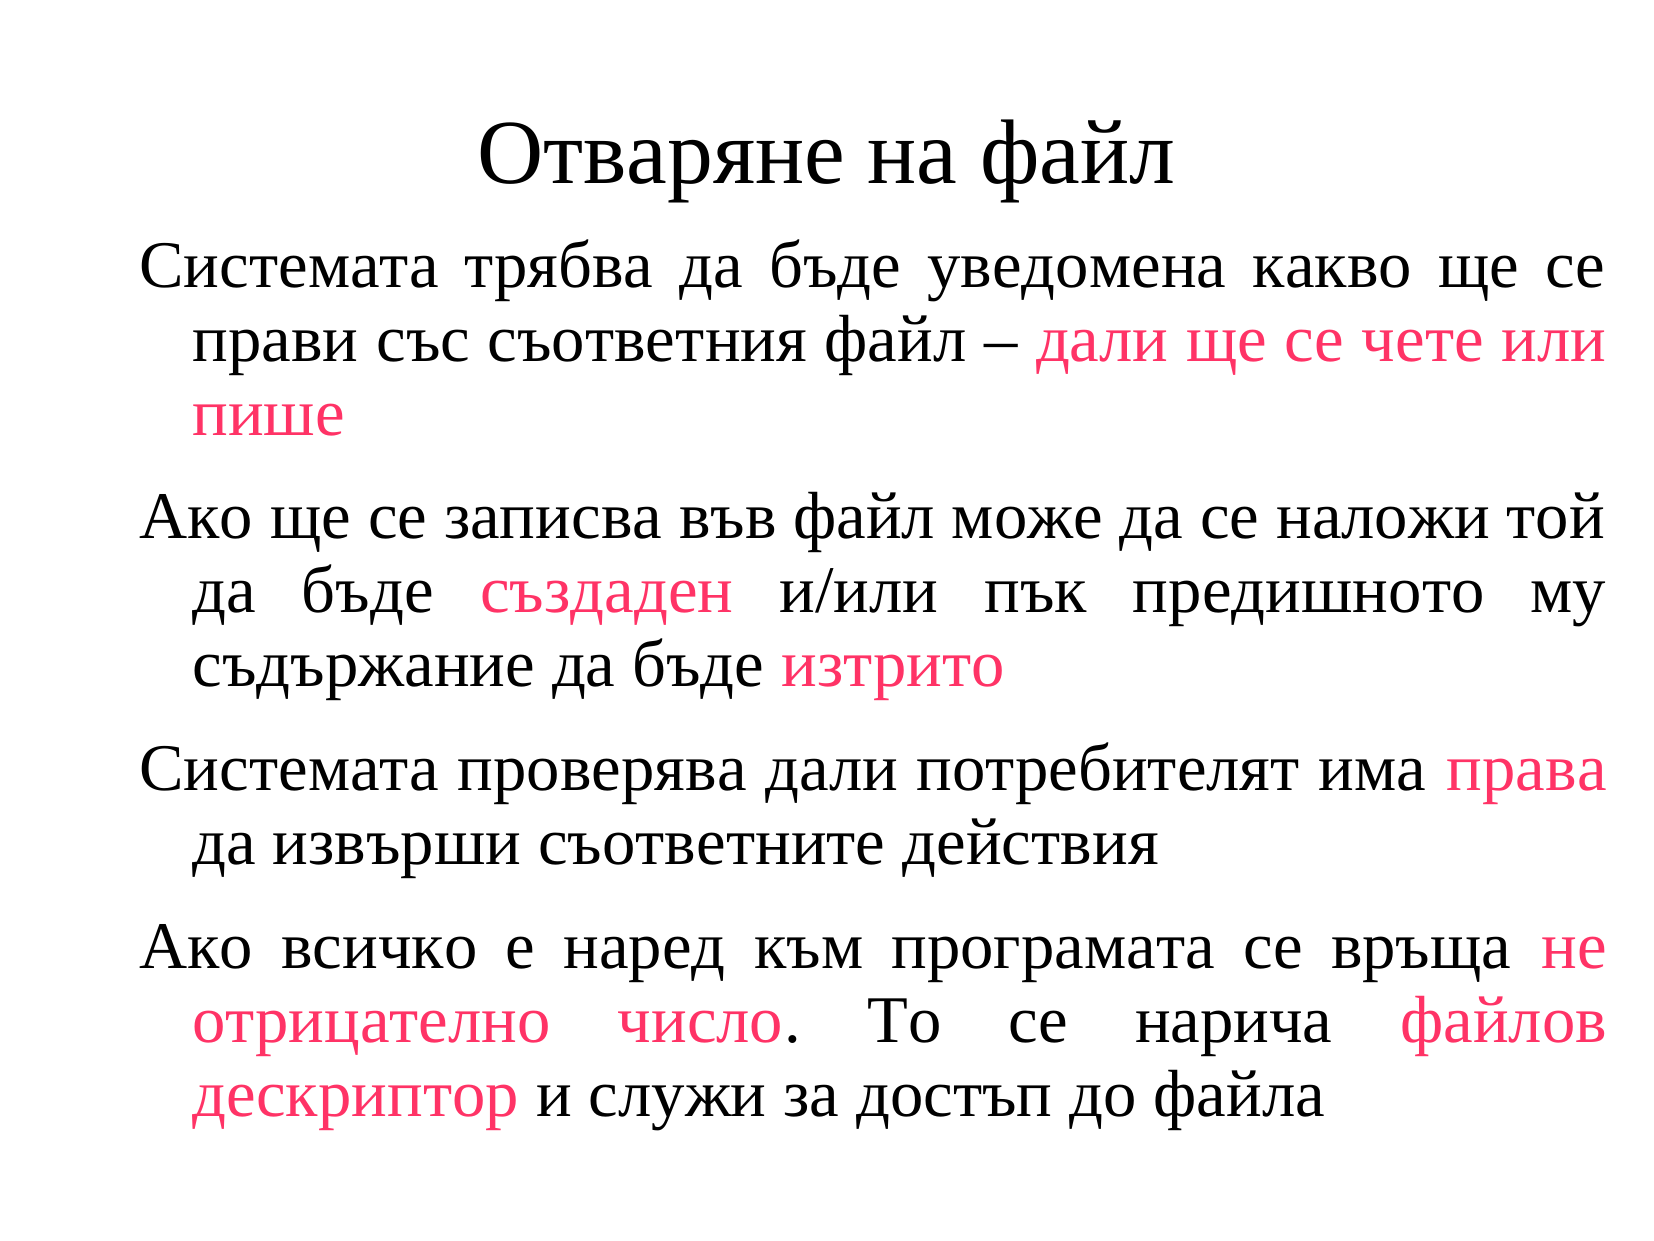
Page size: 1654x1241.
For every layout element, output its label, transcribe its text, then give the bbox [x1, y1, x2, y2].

title Отваряне на файл [82, 49, 1571, 257]
list Системата трябва да бъде уведомена какво ще се прави със съответния файл – дали ще се чете или пише Ако ще се записва във файл може да се наложи той да бъде създаден и/или пък предишното му съдържание да бъде изтрито Системата проверява дали потребителят има права да извърши съответните действия Ако всичко е наред към програмата се връща не отрицателно число. То се нарича файлов дескриптор и служи за достъп до файла [121, 227, 1608, 1177]
